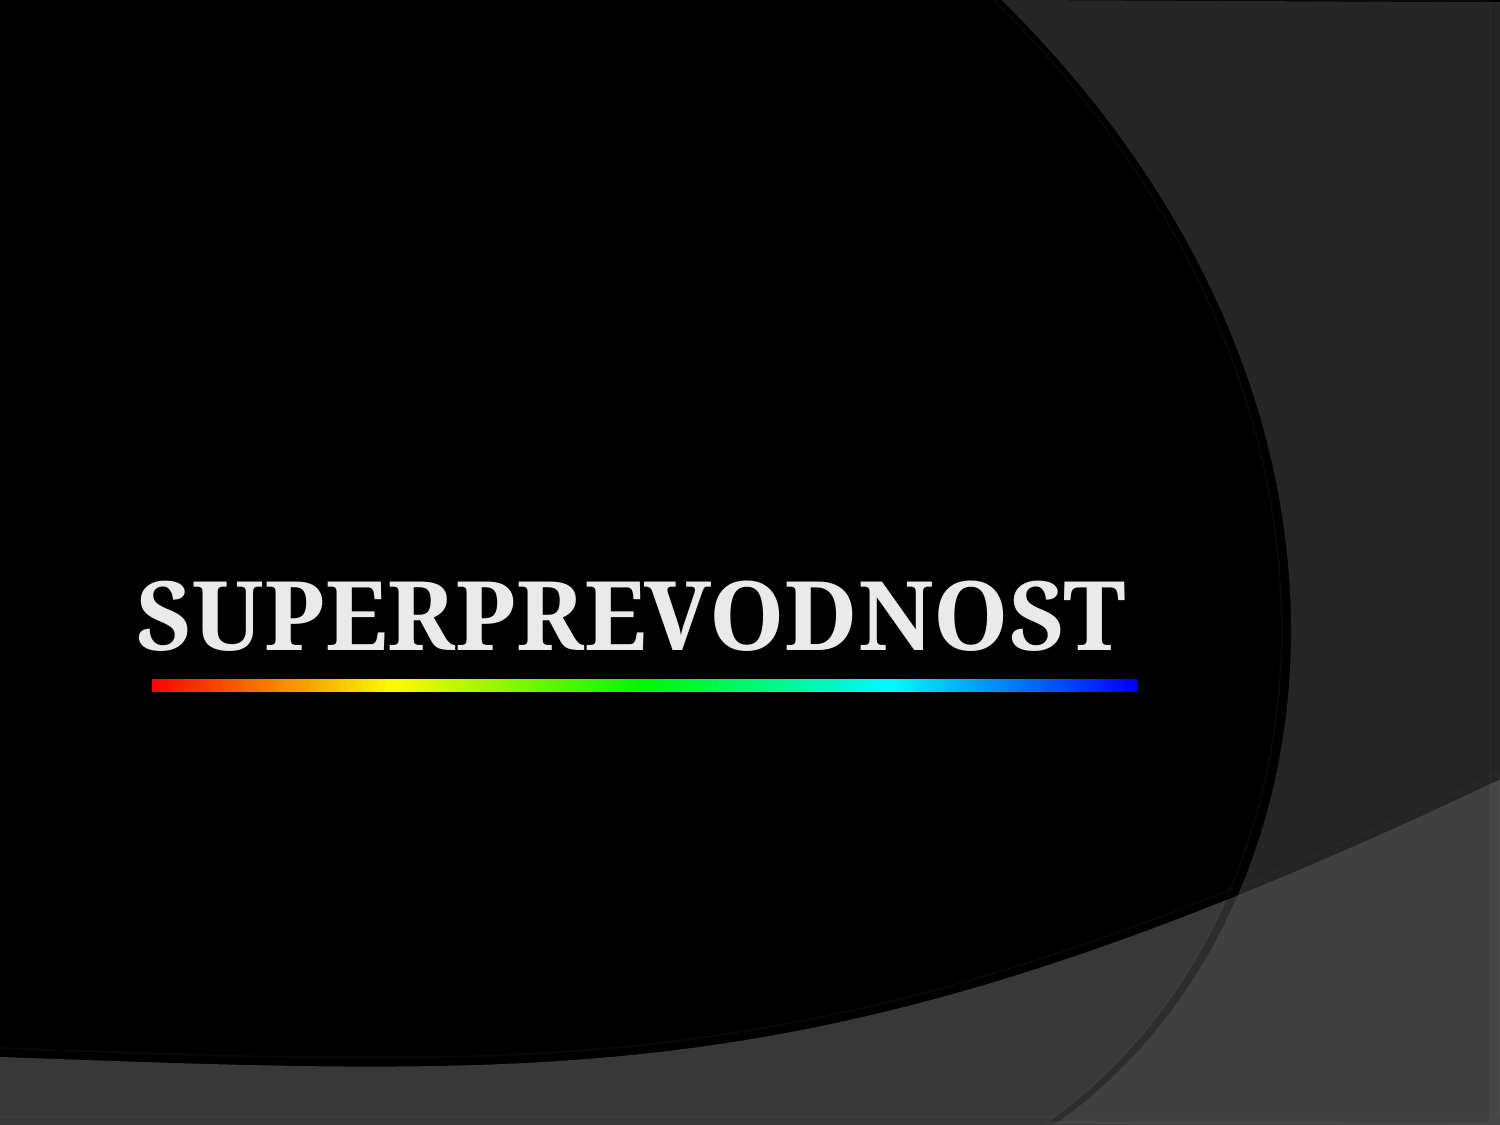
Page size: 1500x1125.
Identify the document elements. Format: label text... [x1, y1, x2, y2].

picture [152, 679, 940, 692]
picture [977, 679, 1137, 692]
title SUPERPREVODNOST [70, 547, 1134, 925]
